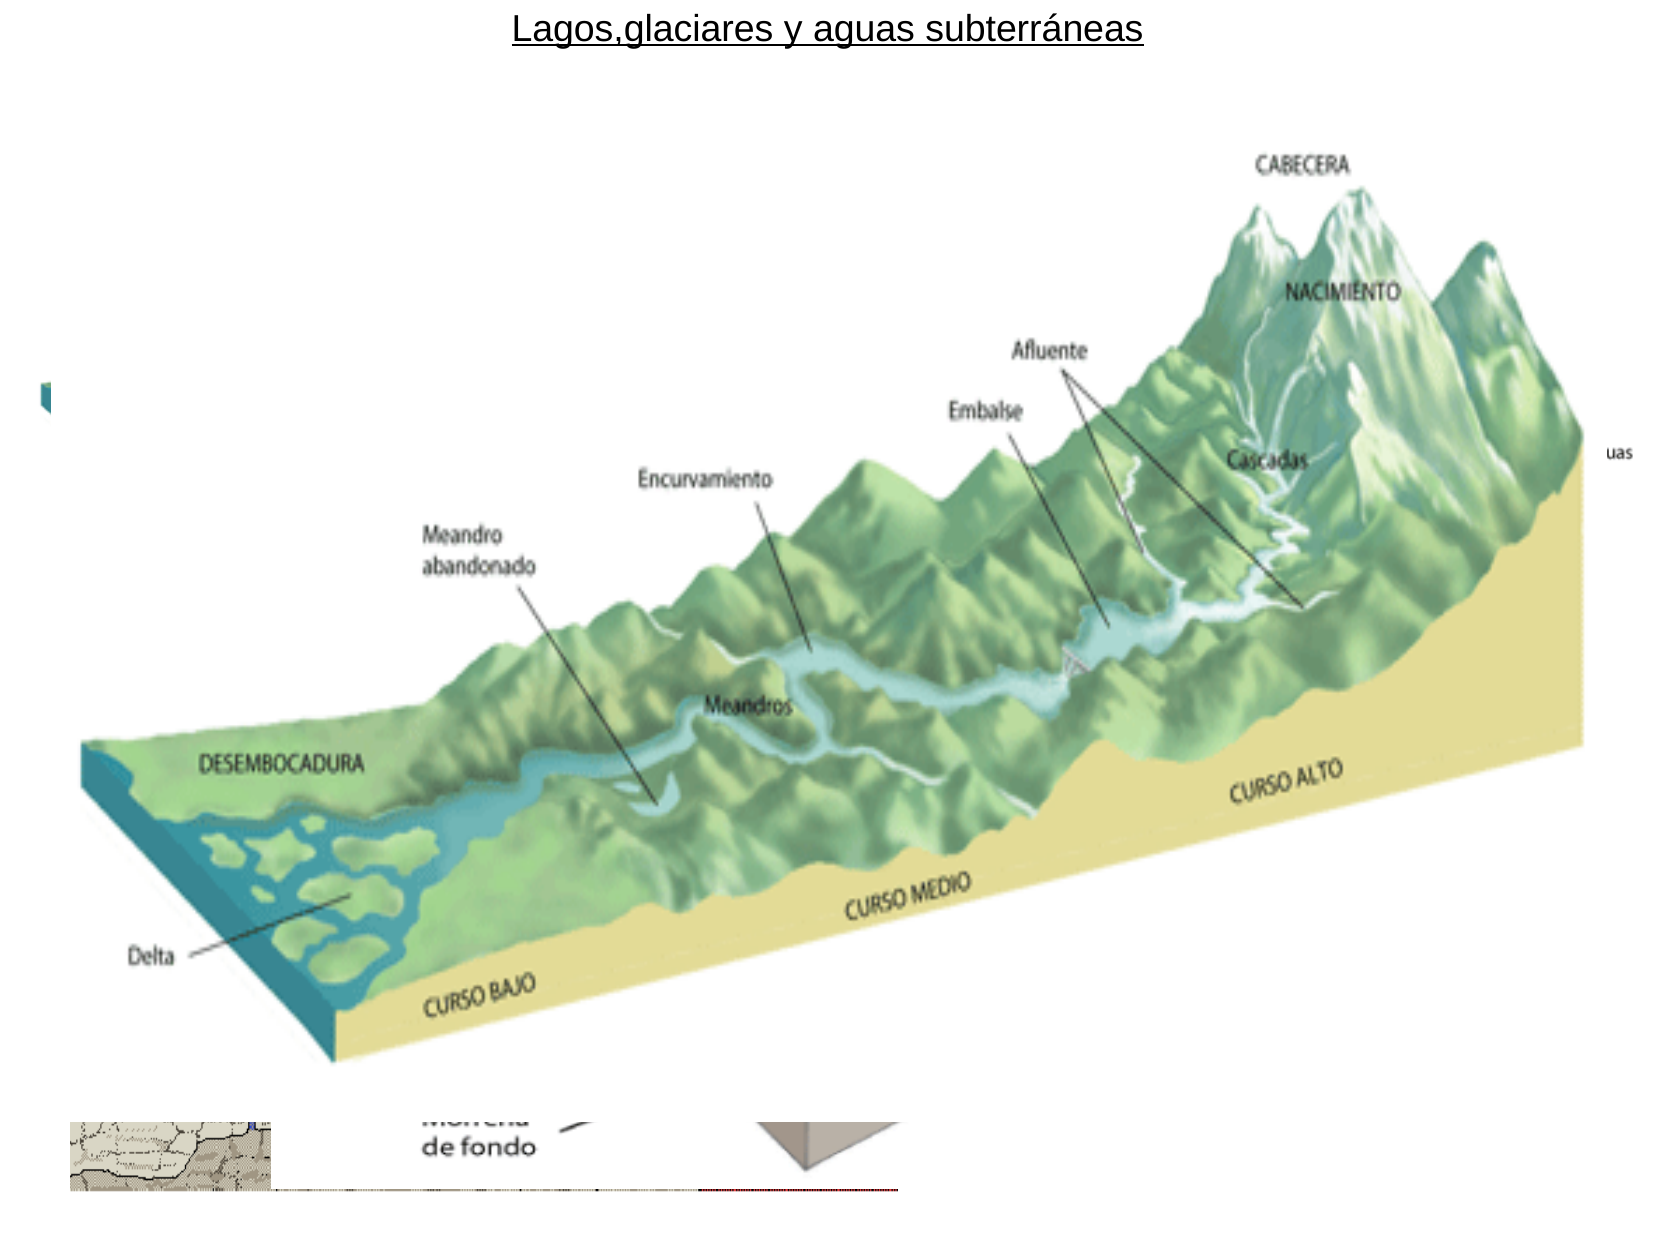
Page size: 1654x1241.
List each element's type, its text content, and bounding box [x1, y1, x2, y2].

text_box Lagos,glaciares y aguas subterráneas [496, 0, 1159, 57]
picture [23, 70, 1642, 1193]
